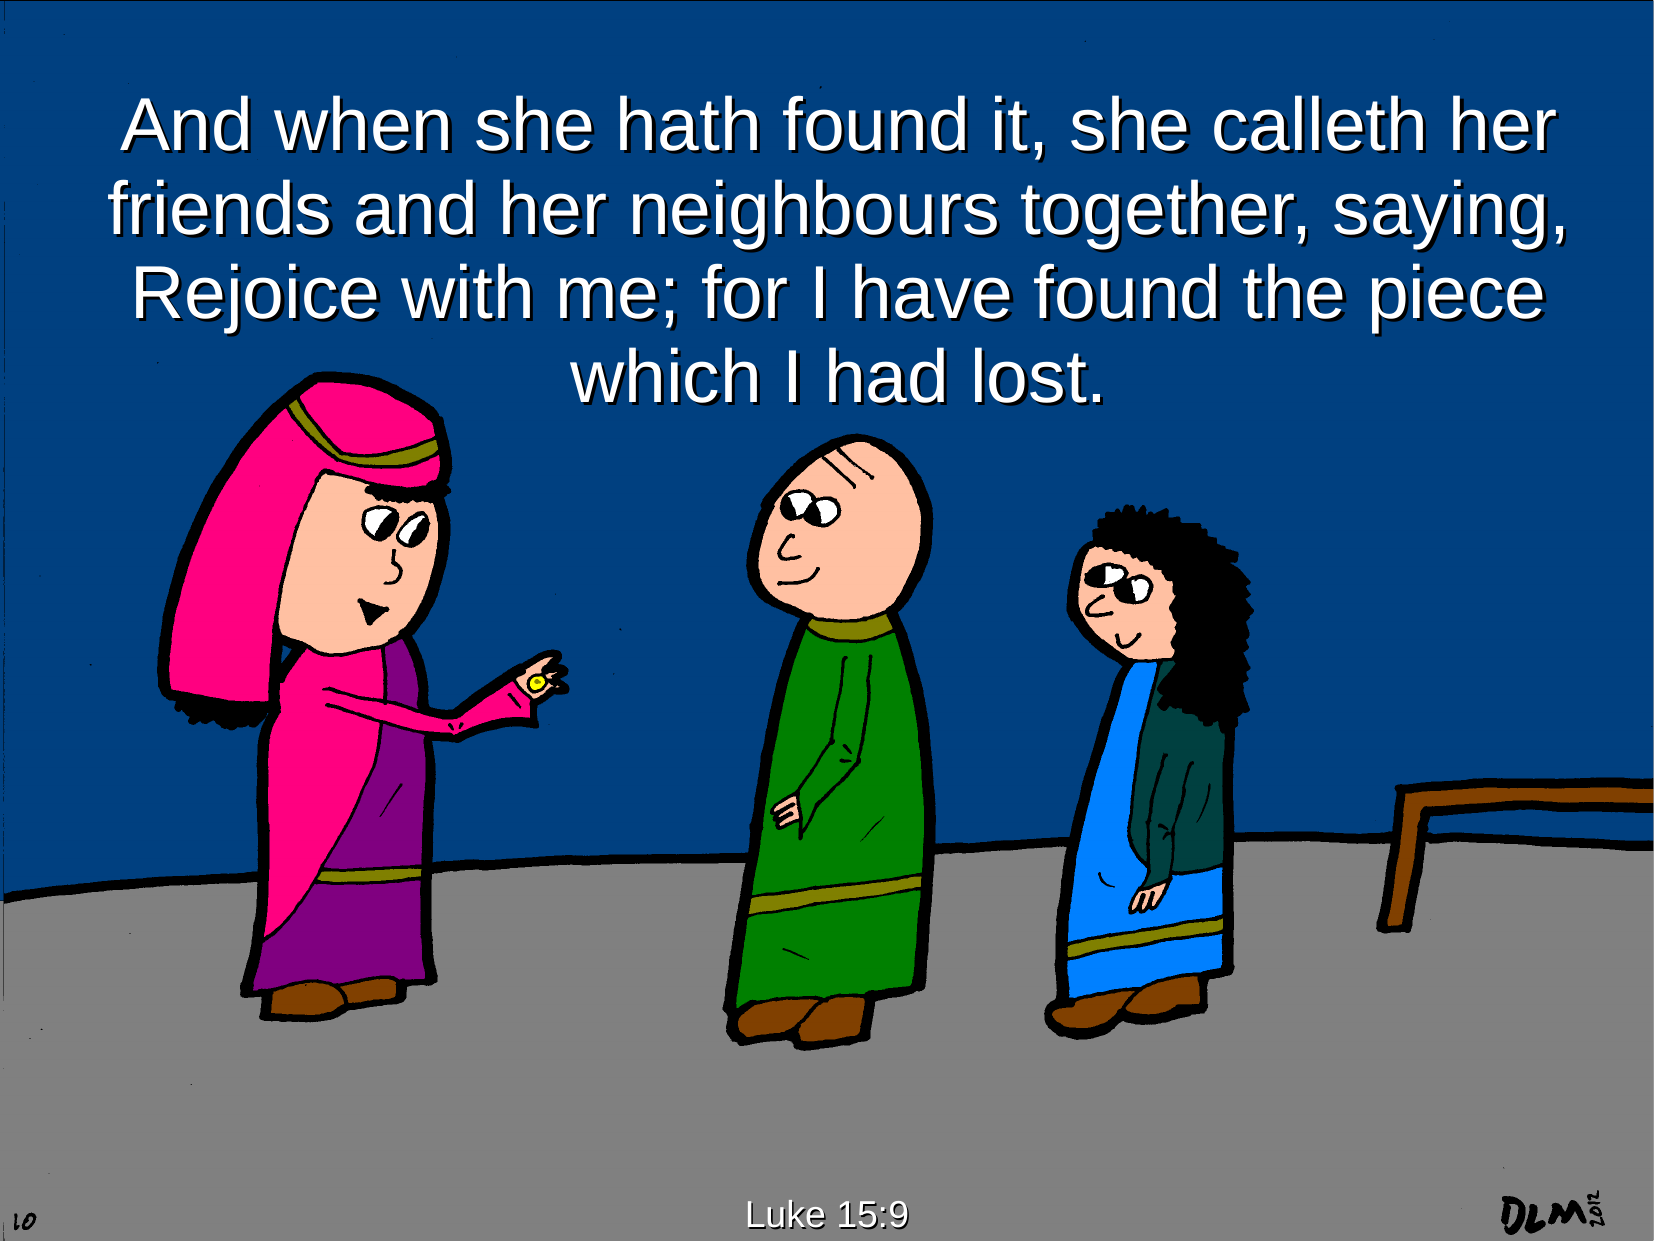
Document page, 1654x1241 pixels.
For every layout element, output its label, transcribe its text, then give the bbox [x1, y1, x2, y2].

text_box Luke 15:9 [0, 1186, 1654, 1241]
text_box And when she hath found it, she calleth her friends and her neighbours together, saying, Rejoice with me; for I have found the piece which I had lost. [28, 75, 1651, 426]
picture [0, 1, 1654, 1186]
